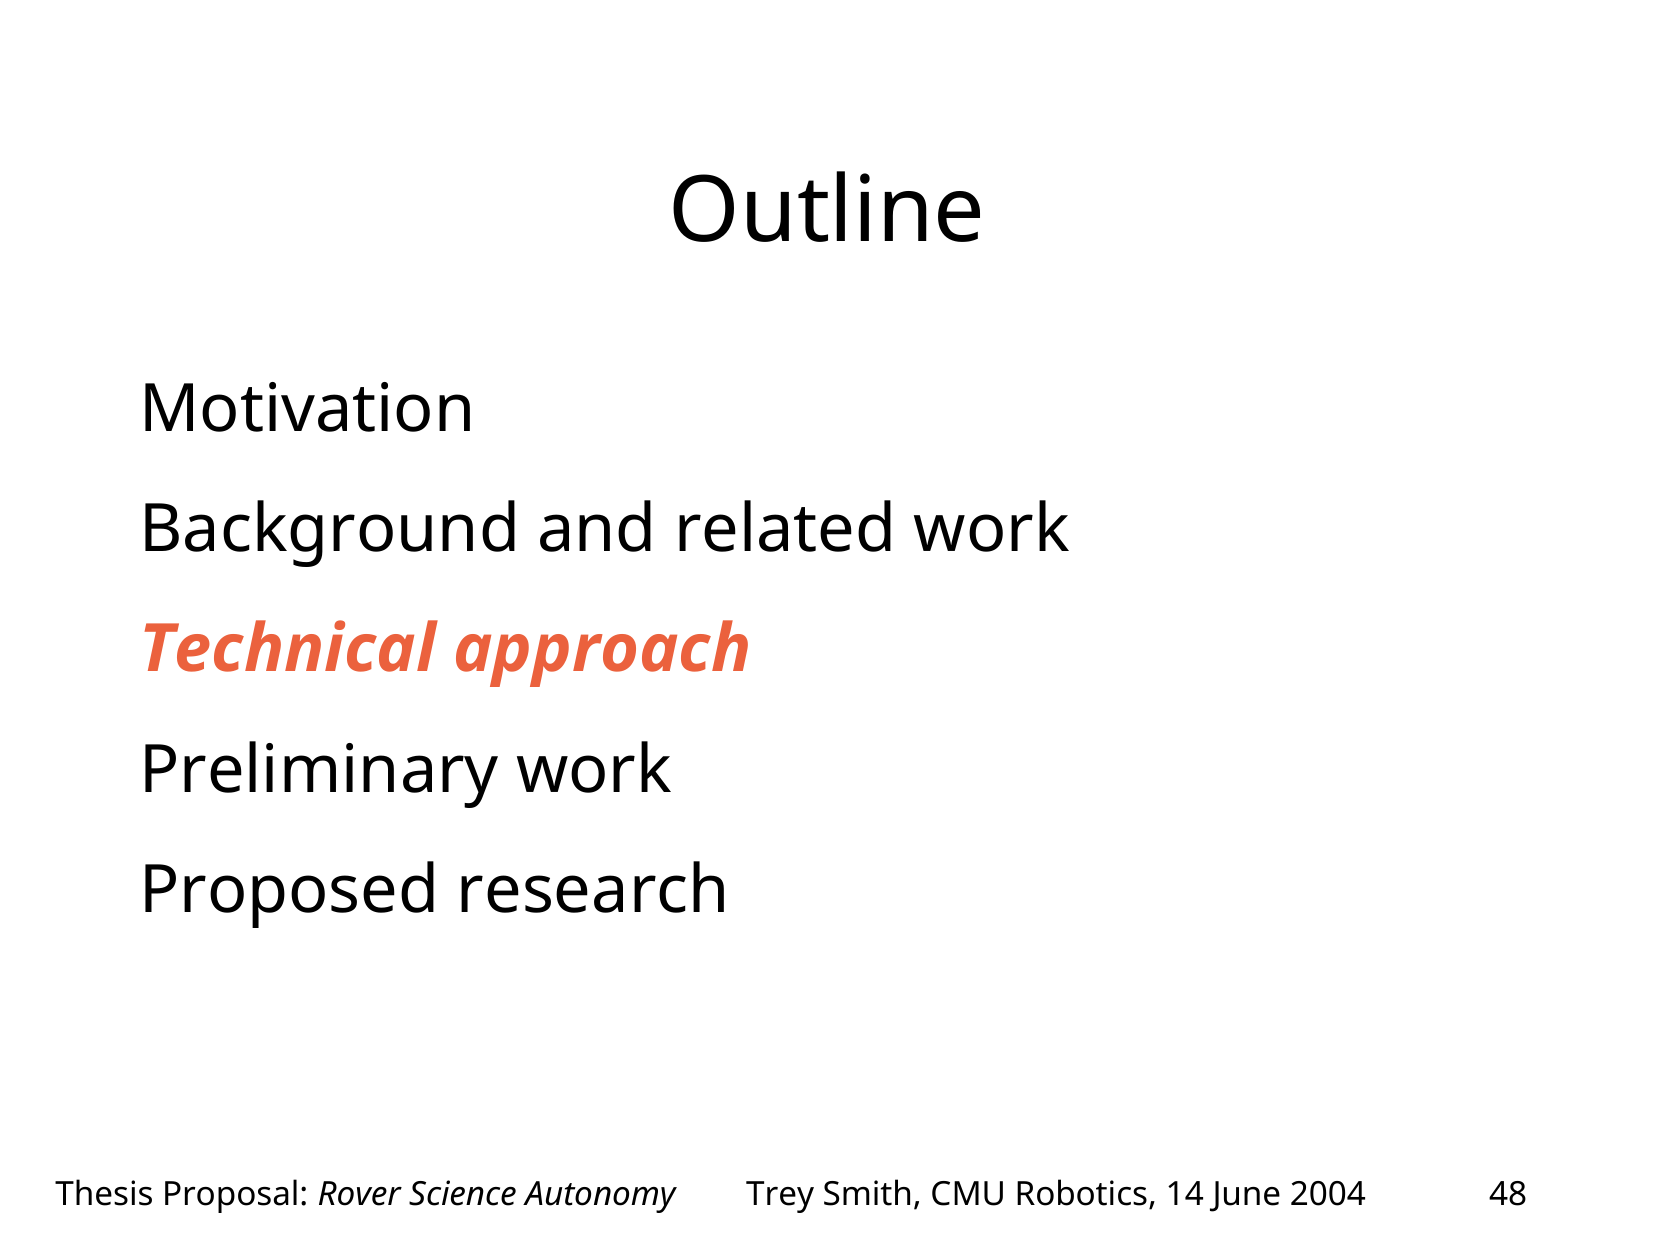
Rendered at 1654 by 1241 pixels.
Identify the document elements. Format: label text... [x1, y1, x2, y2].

list Motivation Background and related work Technical approach Preliminary work Proposed research [121, 360, 1534, 1127]
title Outline [121, 102, 1534, 311]
